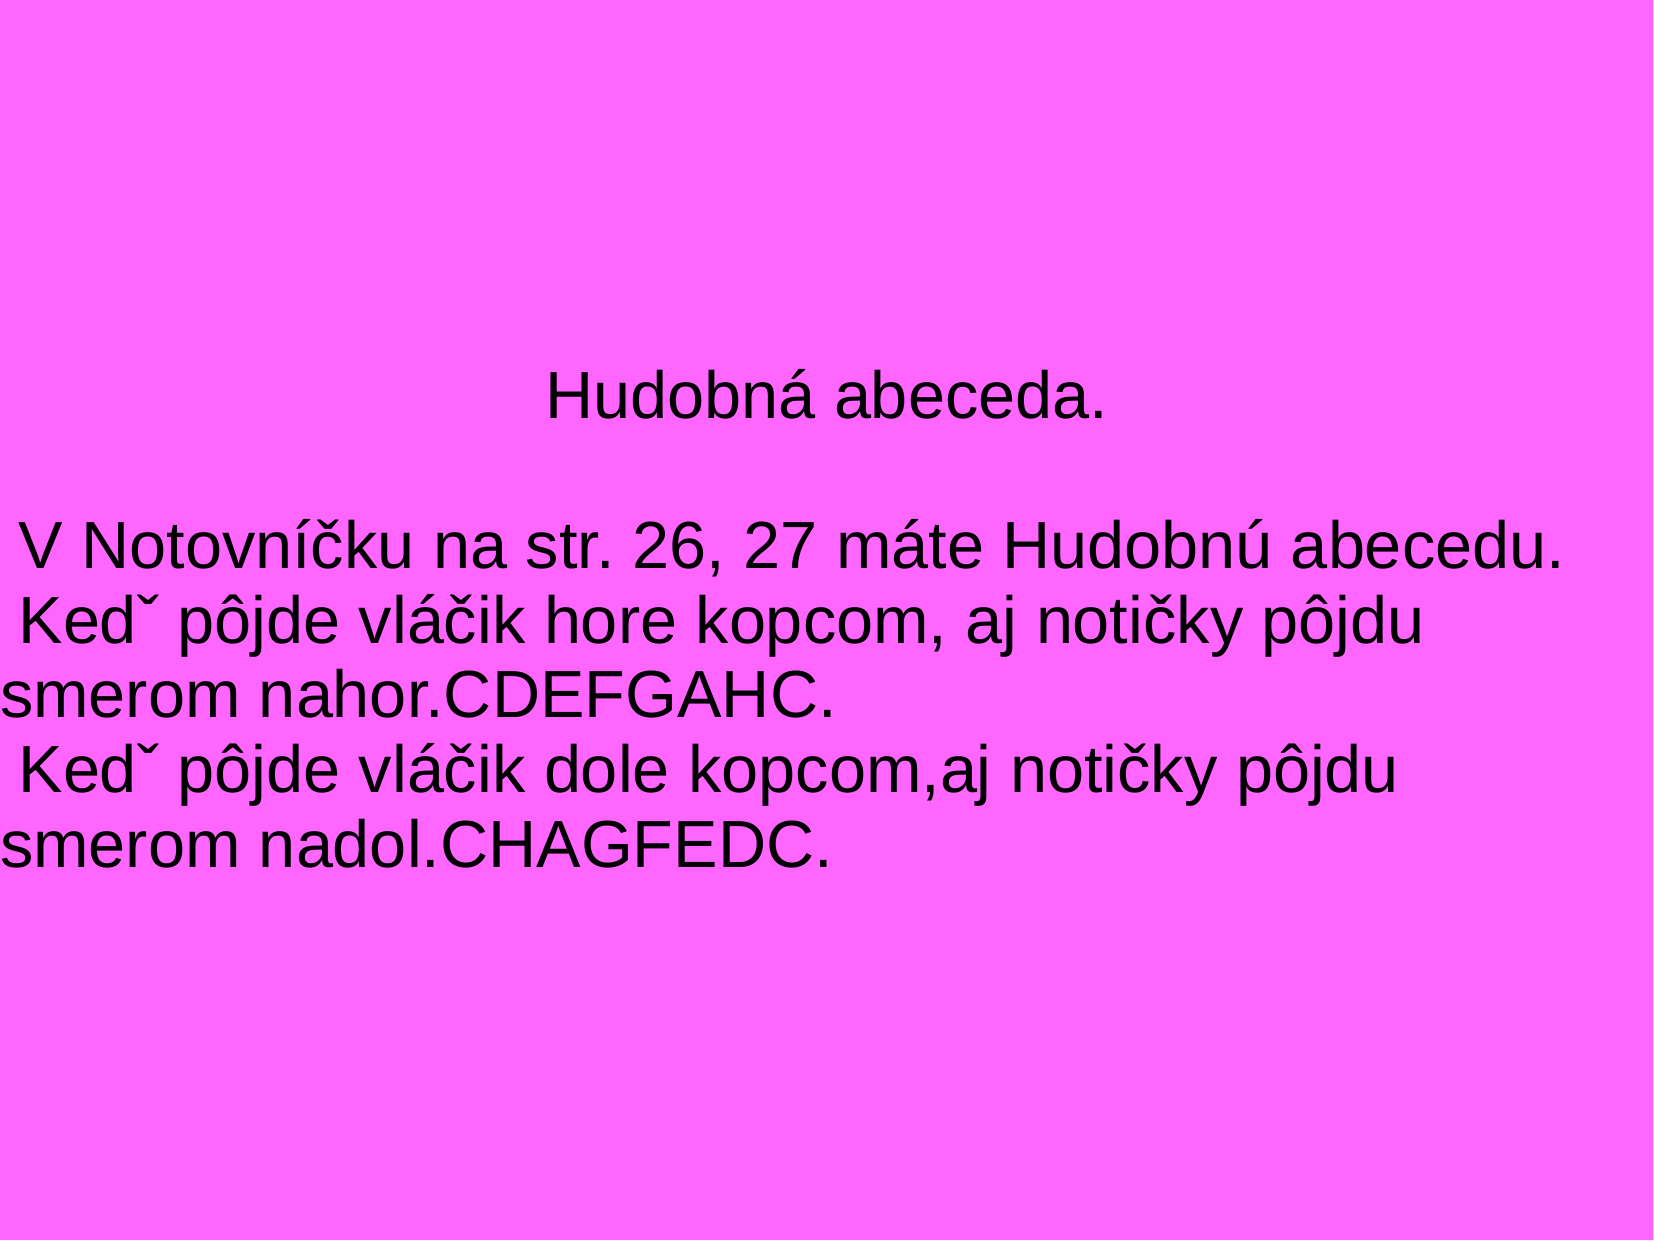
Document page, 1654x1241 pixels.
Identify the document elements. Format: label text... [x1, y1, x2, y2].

subtitle Hudobná abeceda. V Notovníčku na str. 26, 27 máte Hudobnú abecedu. Kedˇ pôjde vláčik hore kopcom, aj notičky pôjdu smerom nahor.CDEFGAHC. Kedˇ pôjde vláčik dole kopcom,aj notičky pôjdu smerom nadol.CHAGFEDC. [0, 0, 1654, 1241]
